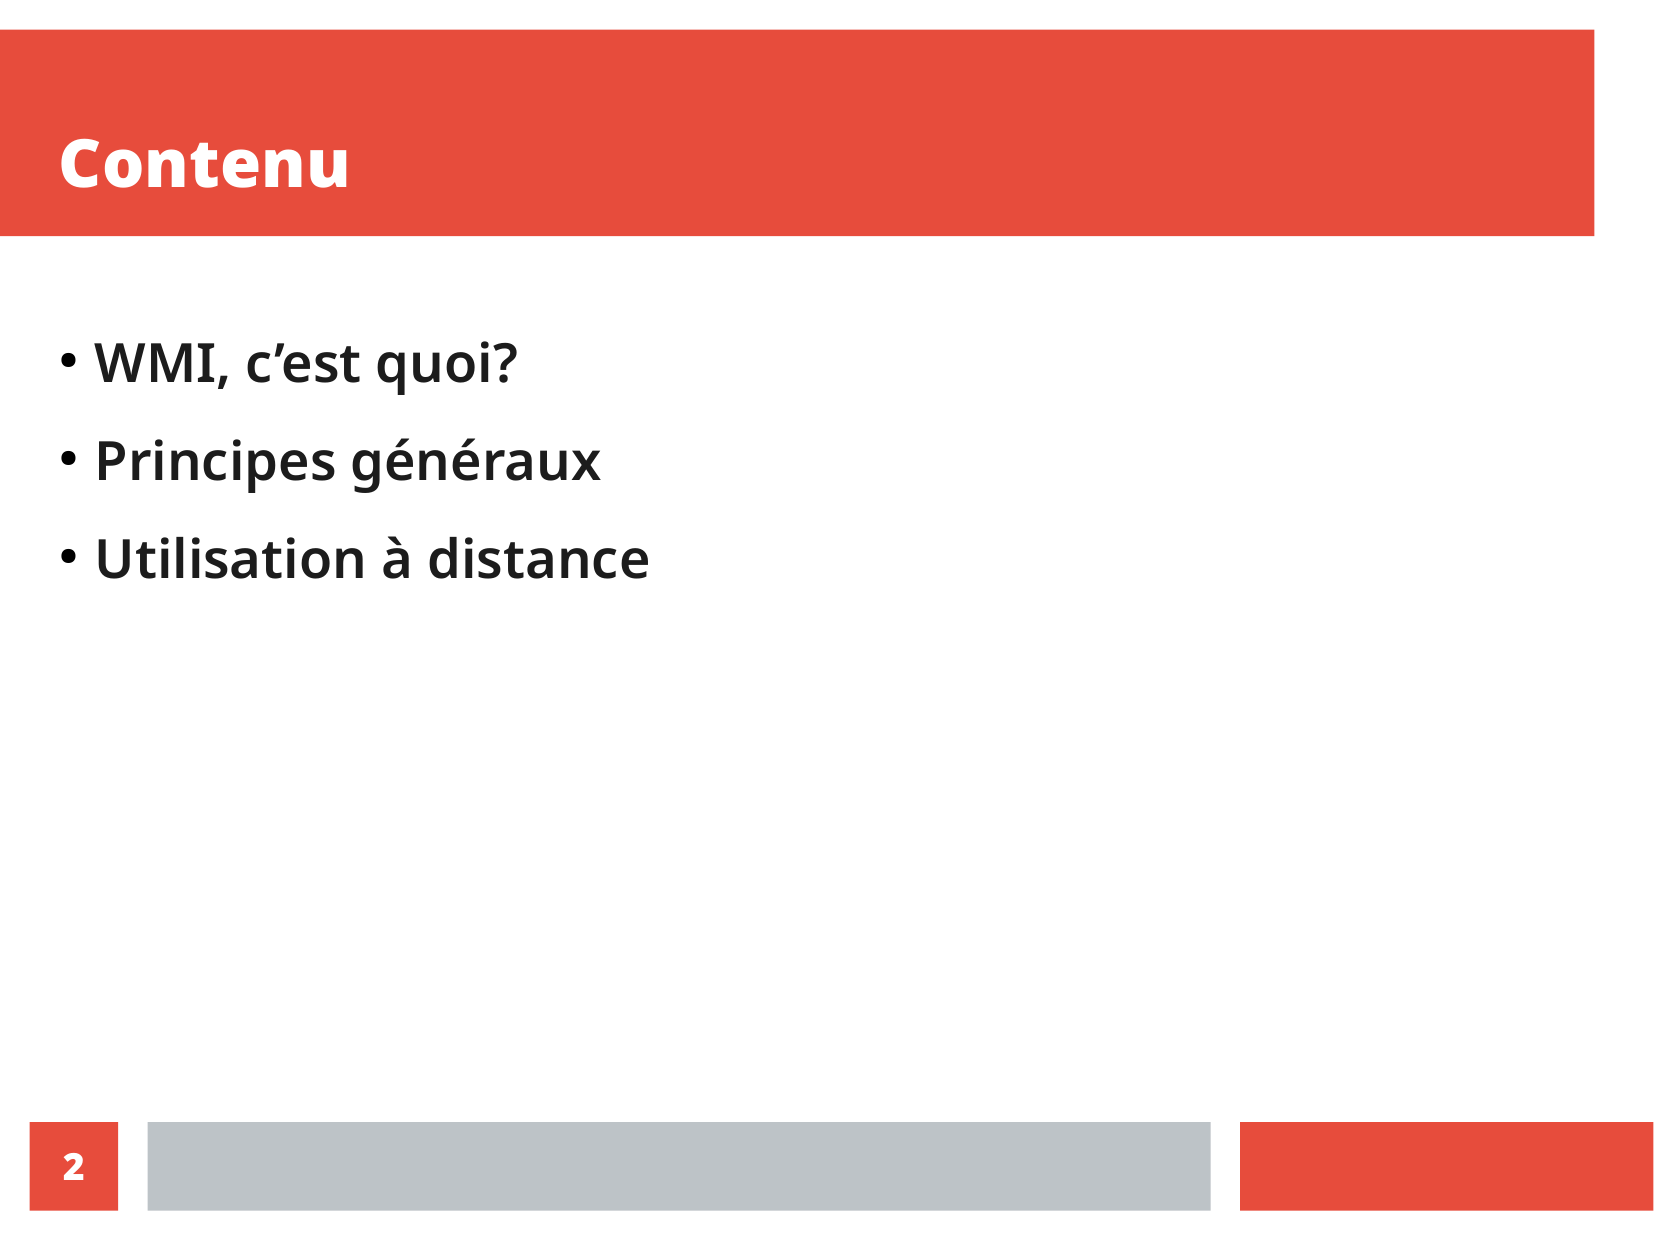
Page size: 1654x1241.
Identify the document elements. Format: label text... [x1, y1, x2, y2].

list WMI, c’est quoi? Principes généraux Utilisation à distance [59, 324, 1565, 1093]
title Contenu [59, 59, 1595, 207]
